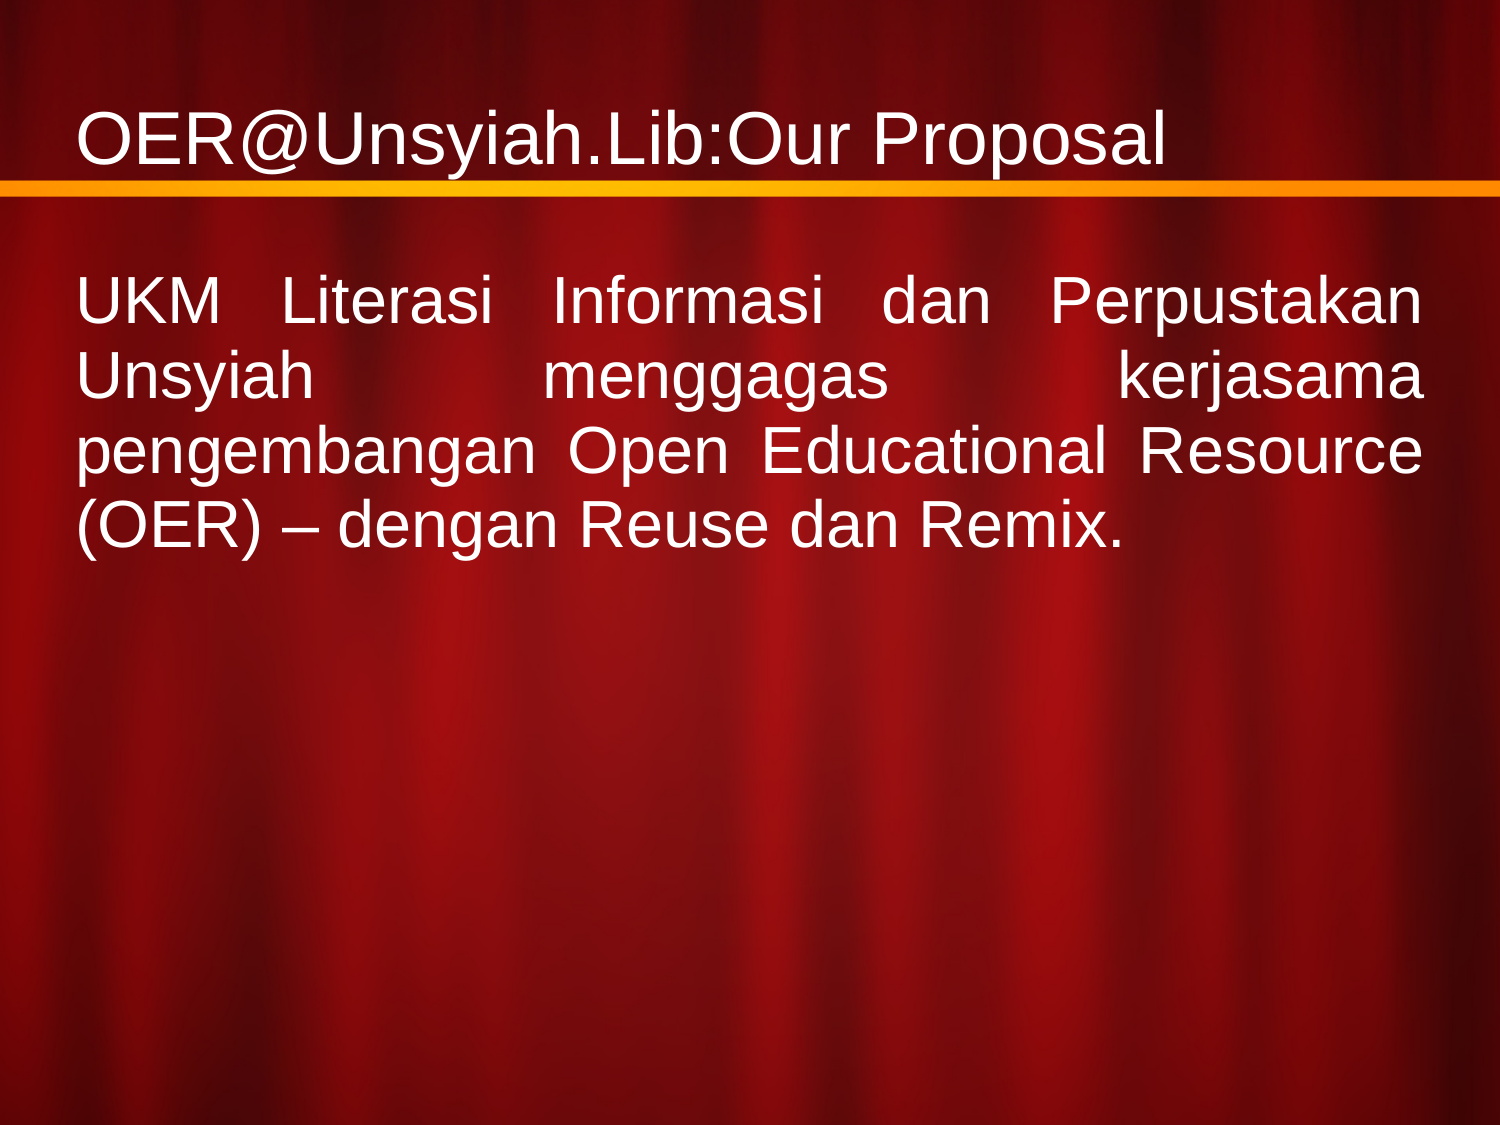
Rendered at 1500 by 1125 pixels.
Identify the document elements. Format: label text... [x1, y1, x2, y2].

picture [0, 0, 1500, 1125]
title OER@Unsyiah.Lib:Our Proposal [75, 44, 1425, 233]
list UKM Literasi Informasi dan Perpustakan Unsyiah menggagas kerjasama pengembangan Open Educational Resource (OER) – dengan Reuse dan Remix. [75, 263, 1425, 916]
